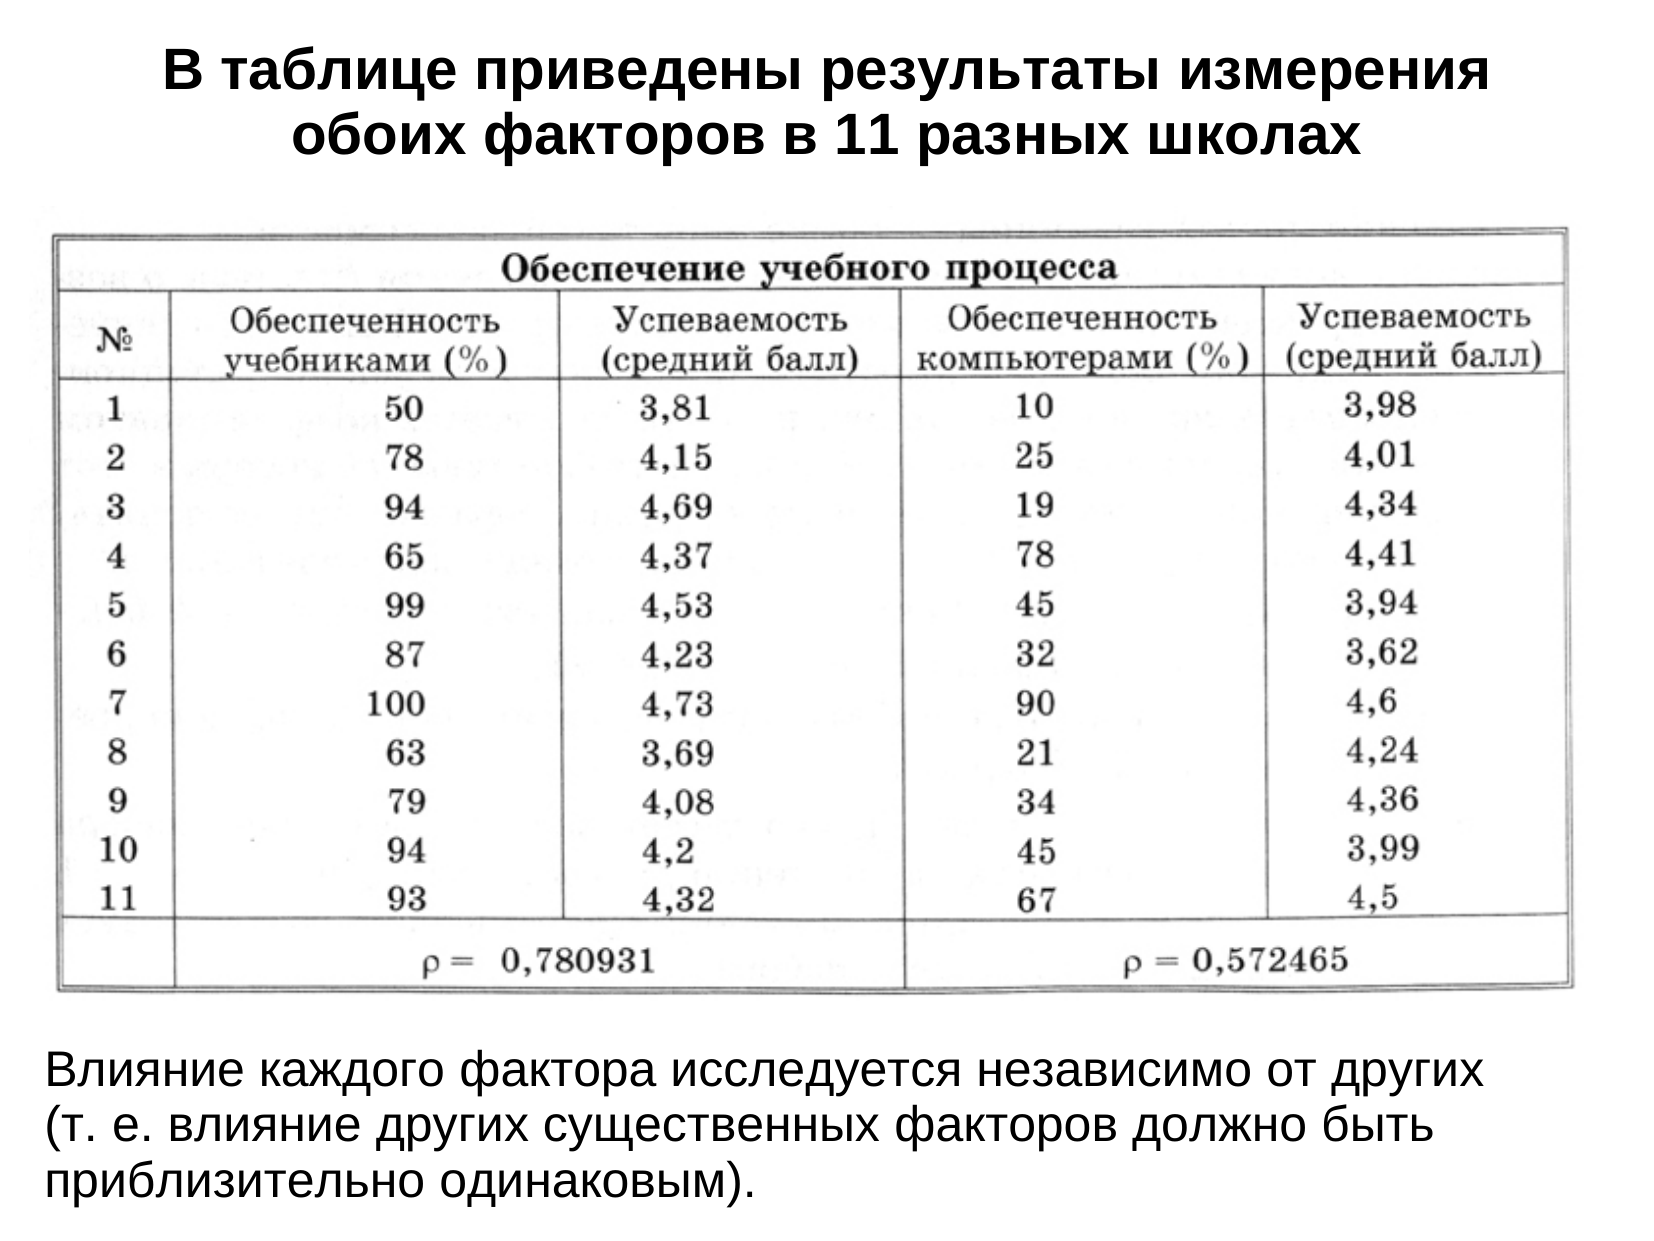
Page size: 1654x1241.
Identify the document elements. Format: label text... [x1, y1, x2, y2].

picture [29, 206, 1599, 1001]
text_box Влияние каждого фактора исследуется независимо от других (т. е. влияние других существенных факторов должно быть приблизительно одинаковым). [29, 1033, 1595, 1216]
text_box В таблице приведены результаты измерения обоих факторов в 11 разных школах [59, 29, 1595, 178]
